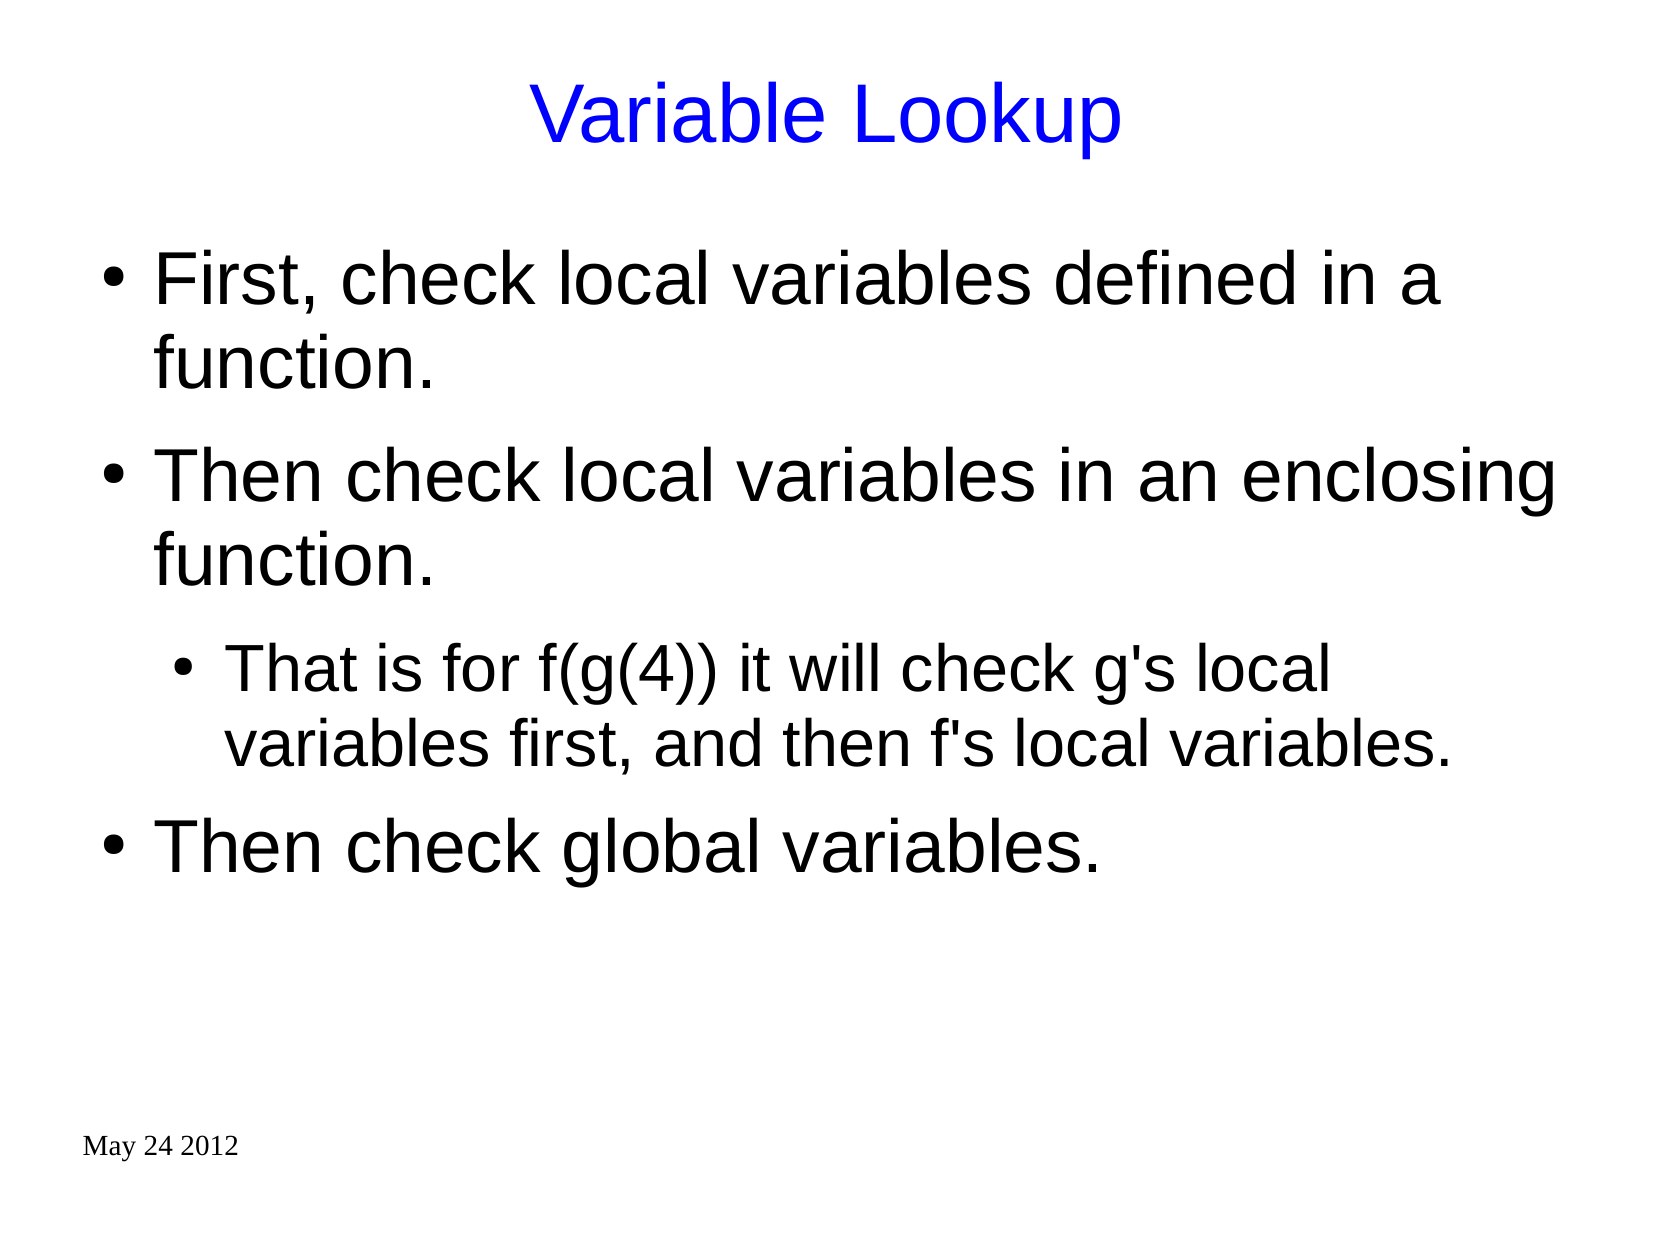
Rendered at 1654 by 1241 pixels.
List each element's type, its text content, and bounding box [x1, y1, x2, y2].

list First, check local variables defined in a function. Then check local variables in an enclosing function. That is for f(g(4)) it will check g's local variables first, and then f's local variables. Then check global variables. [82, 236, 1571, 1109]
title Variable Lookup [82, 49, 1571, 178]
